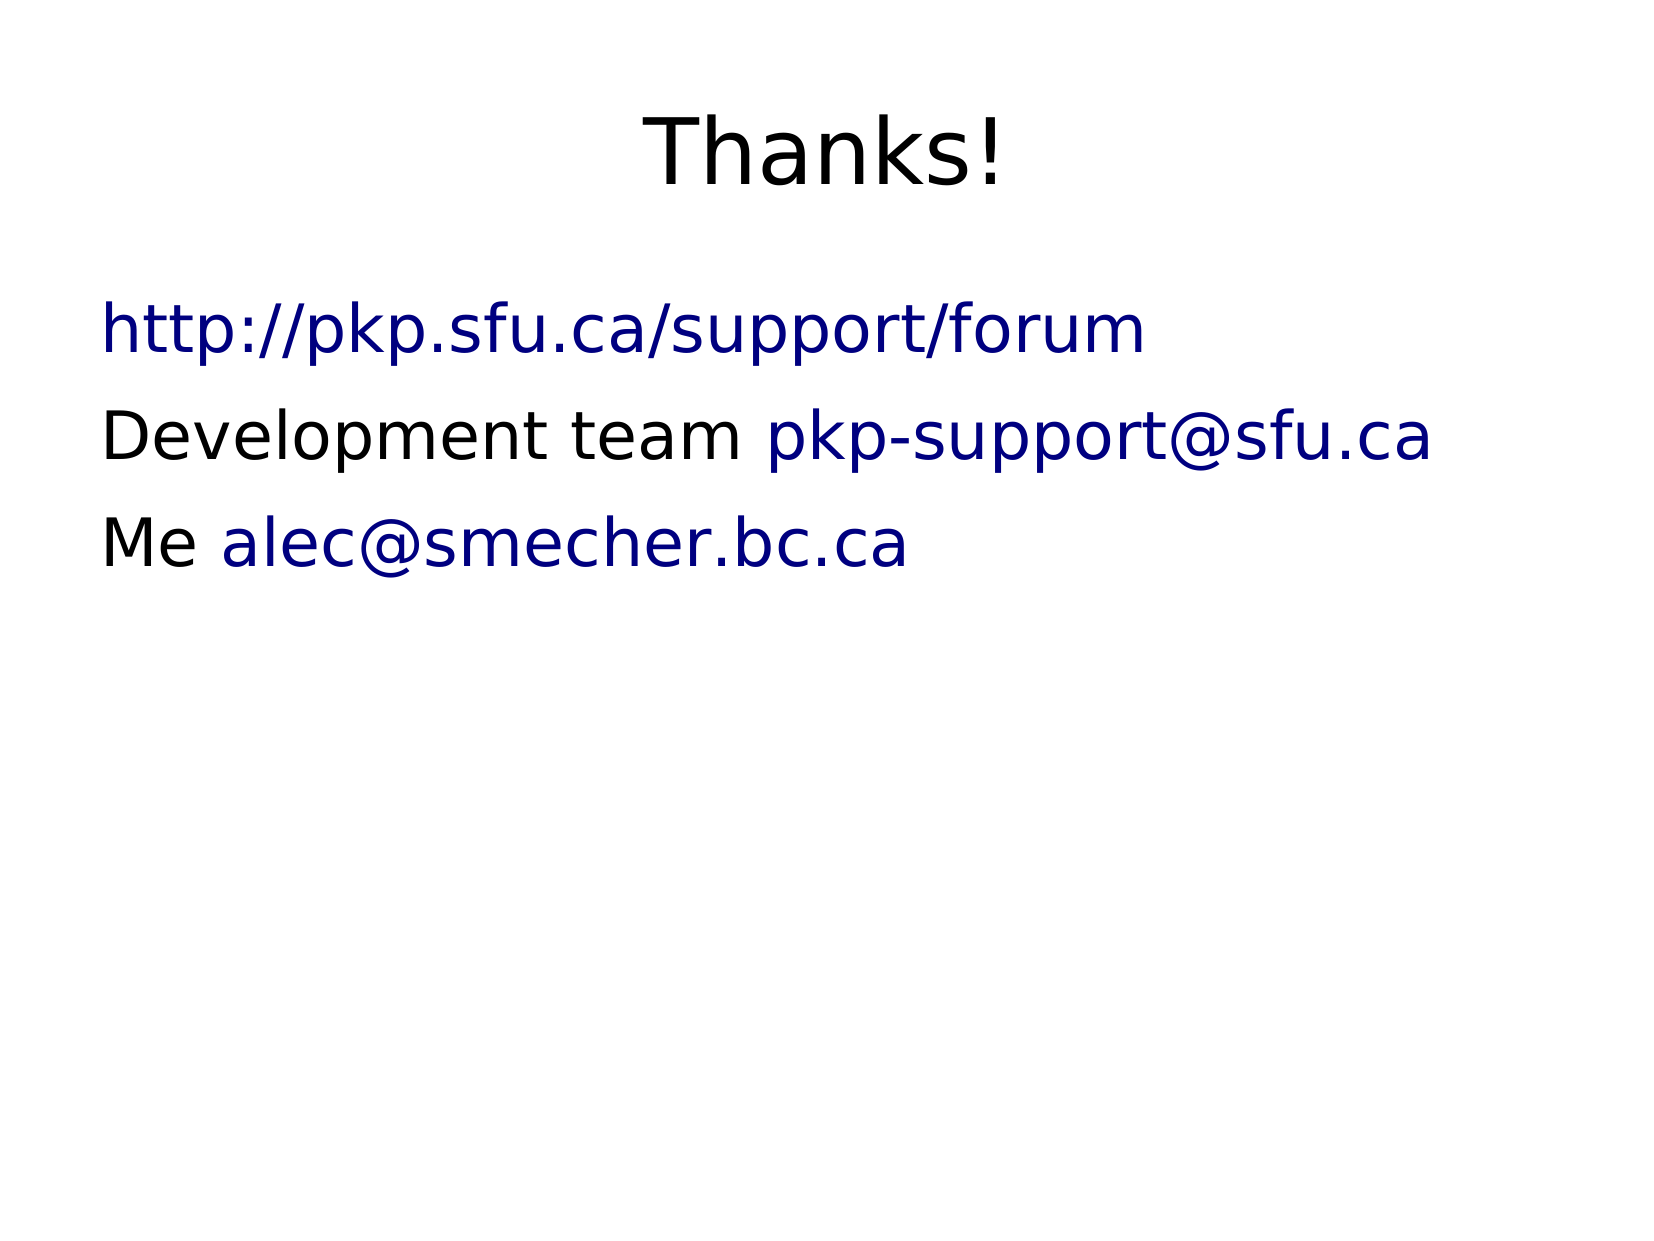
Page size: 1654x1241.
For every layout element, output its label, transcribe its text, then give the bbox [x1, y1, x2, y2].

list http://pkp.sfu.ca/support/forum Development team pkp-support@sfu.ca Me alec@smecher.bc.ca [82, 290, 1571, 1094]
title Thanks! [82, 56, 1571, 250]
